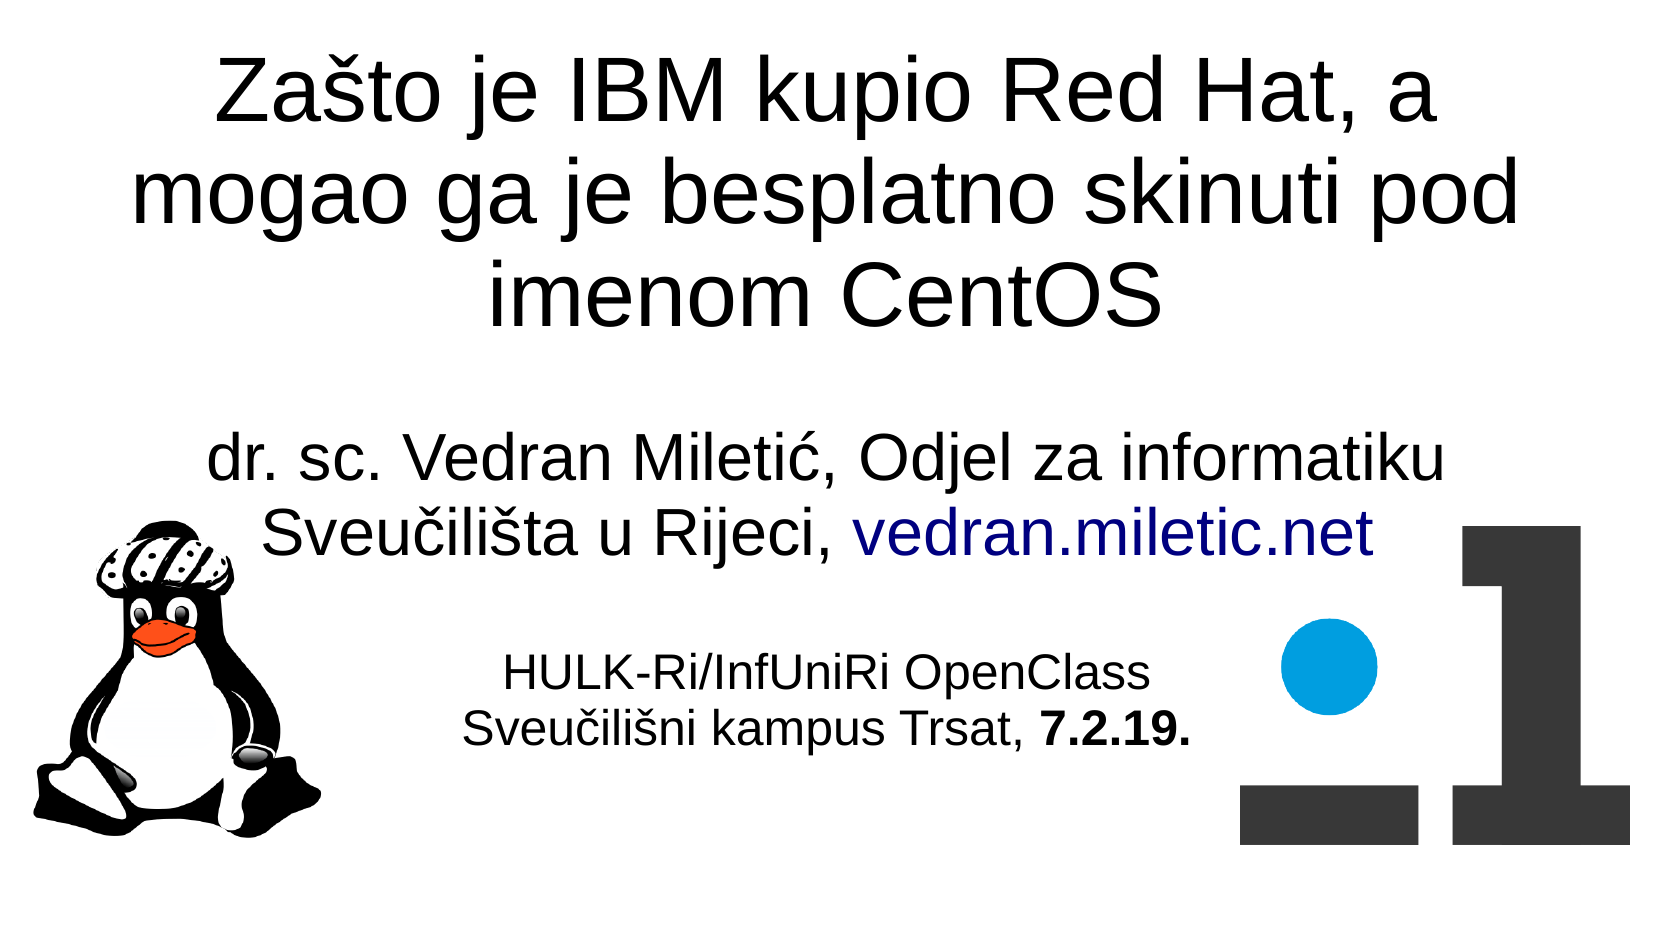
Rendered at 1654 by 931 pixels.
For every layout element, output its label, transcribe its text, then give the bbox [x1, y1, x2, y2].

picture [1240, 526, 1630, 845]
picture [17, 519, 337, 839]
subtitle Zašto je IBM kupio Red Hat, a mogao ga je besplatno skinuti pod imenom CentOS dr. sc. Vedran Miletić, Odjel za informatiku Sveučilišta u Rijeci, vedran.miletic.net HULK-Ri/InfUniRi OpenClass Sveučilišni kampus Trsat, 7.2.19. [82, 15, 1571, 780]
